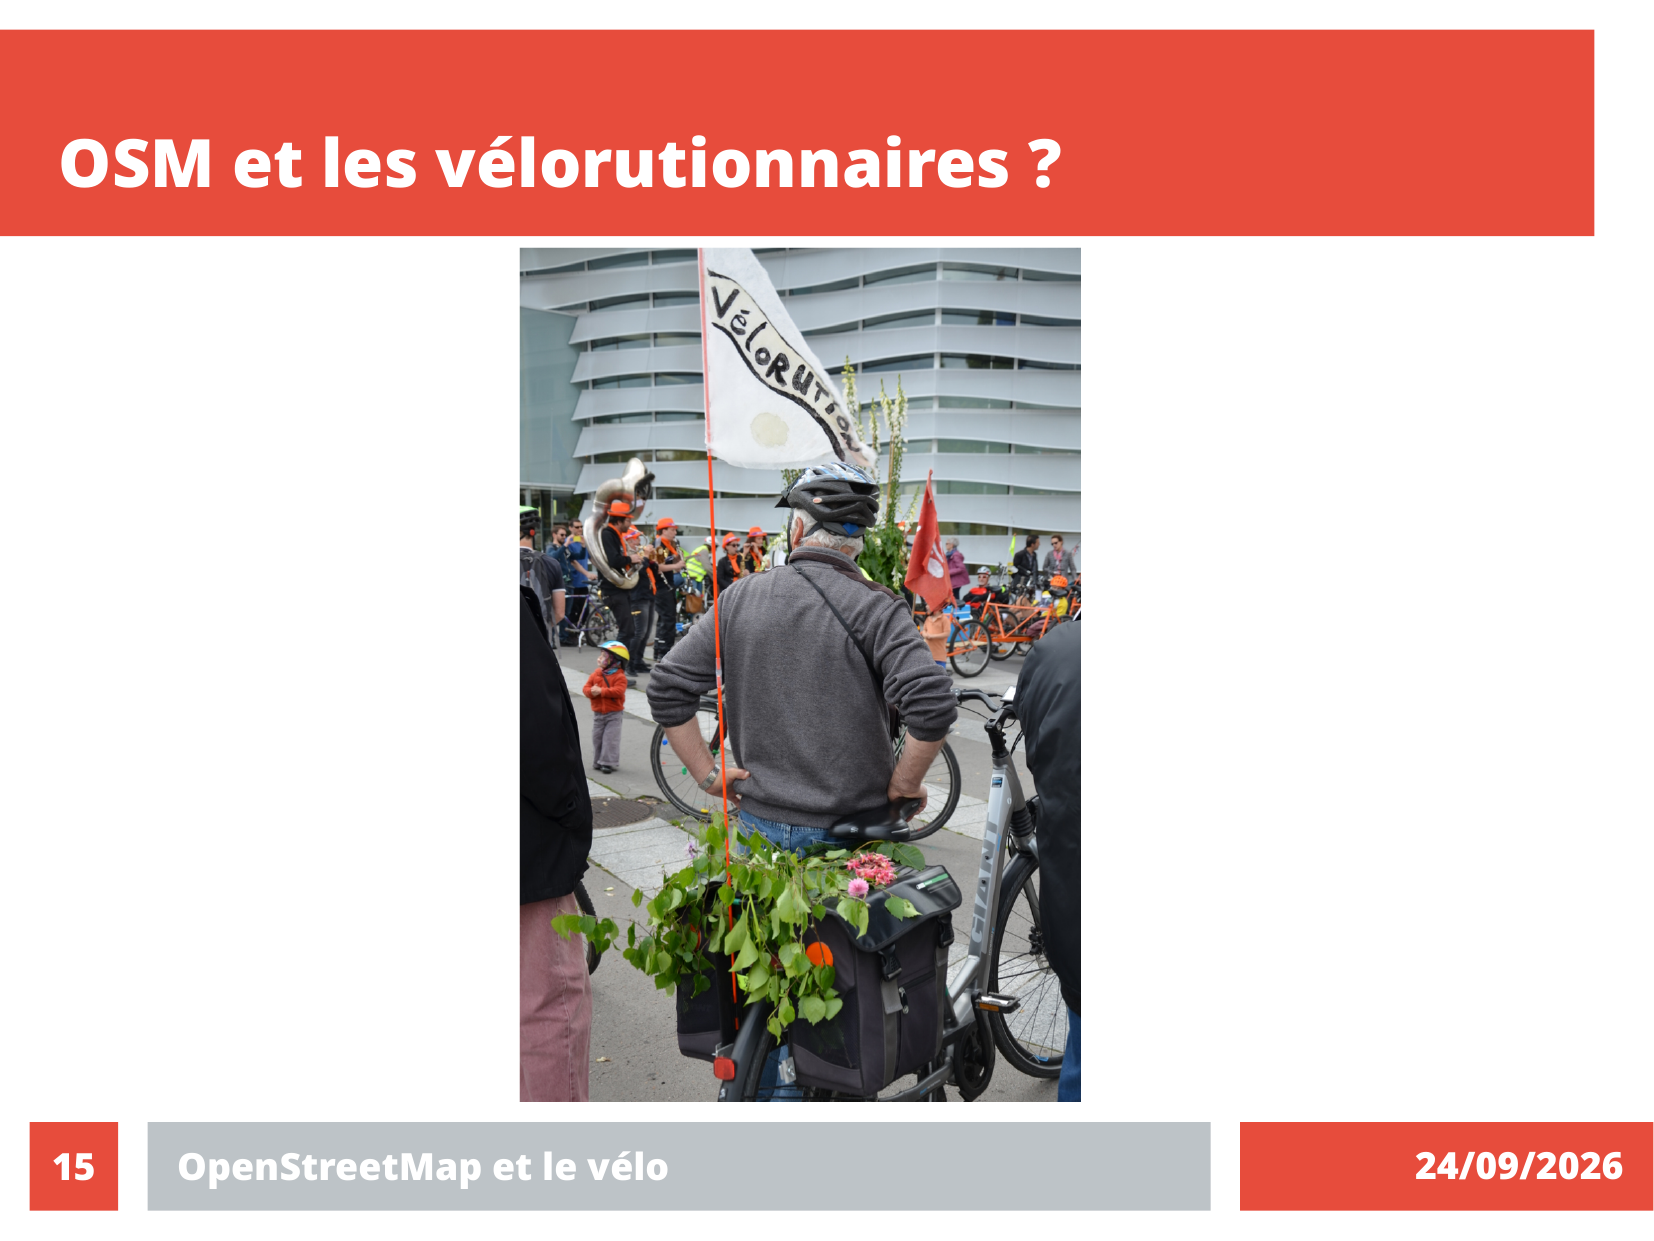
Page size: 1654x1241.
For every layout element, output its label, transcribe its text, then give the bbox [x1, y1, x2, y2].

title OSM et les vélorutionnaires ? [59, 59, 1595, 207]
picture [519, 248, 1081, 1102]
